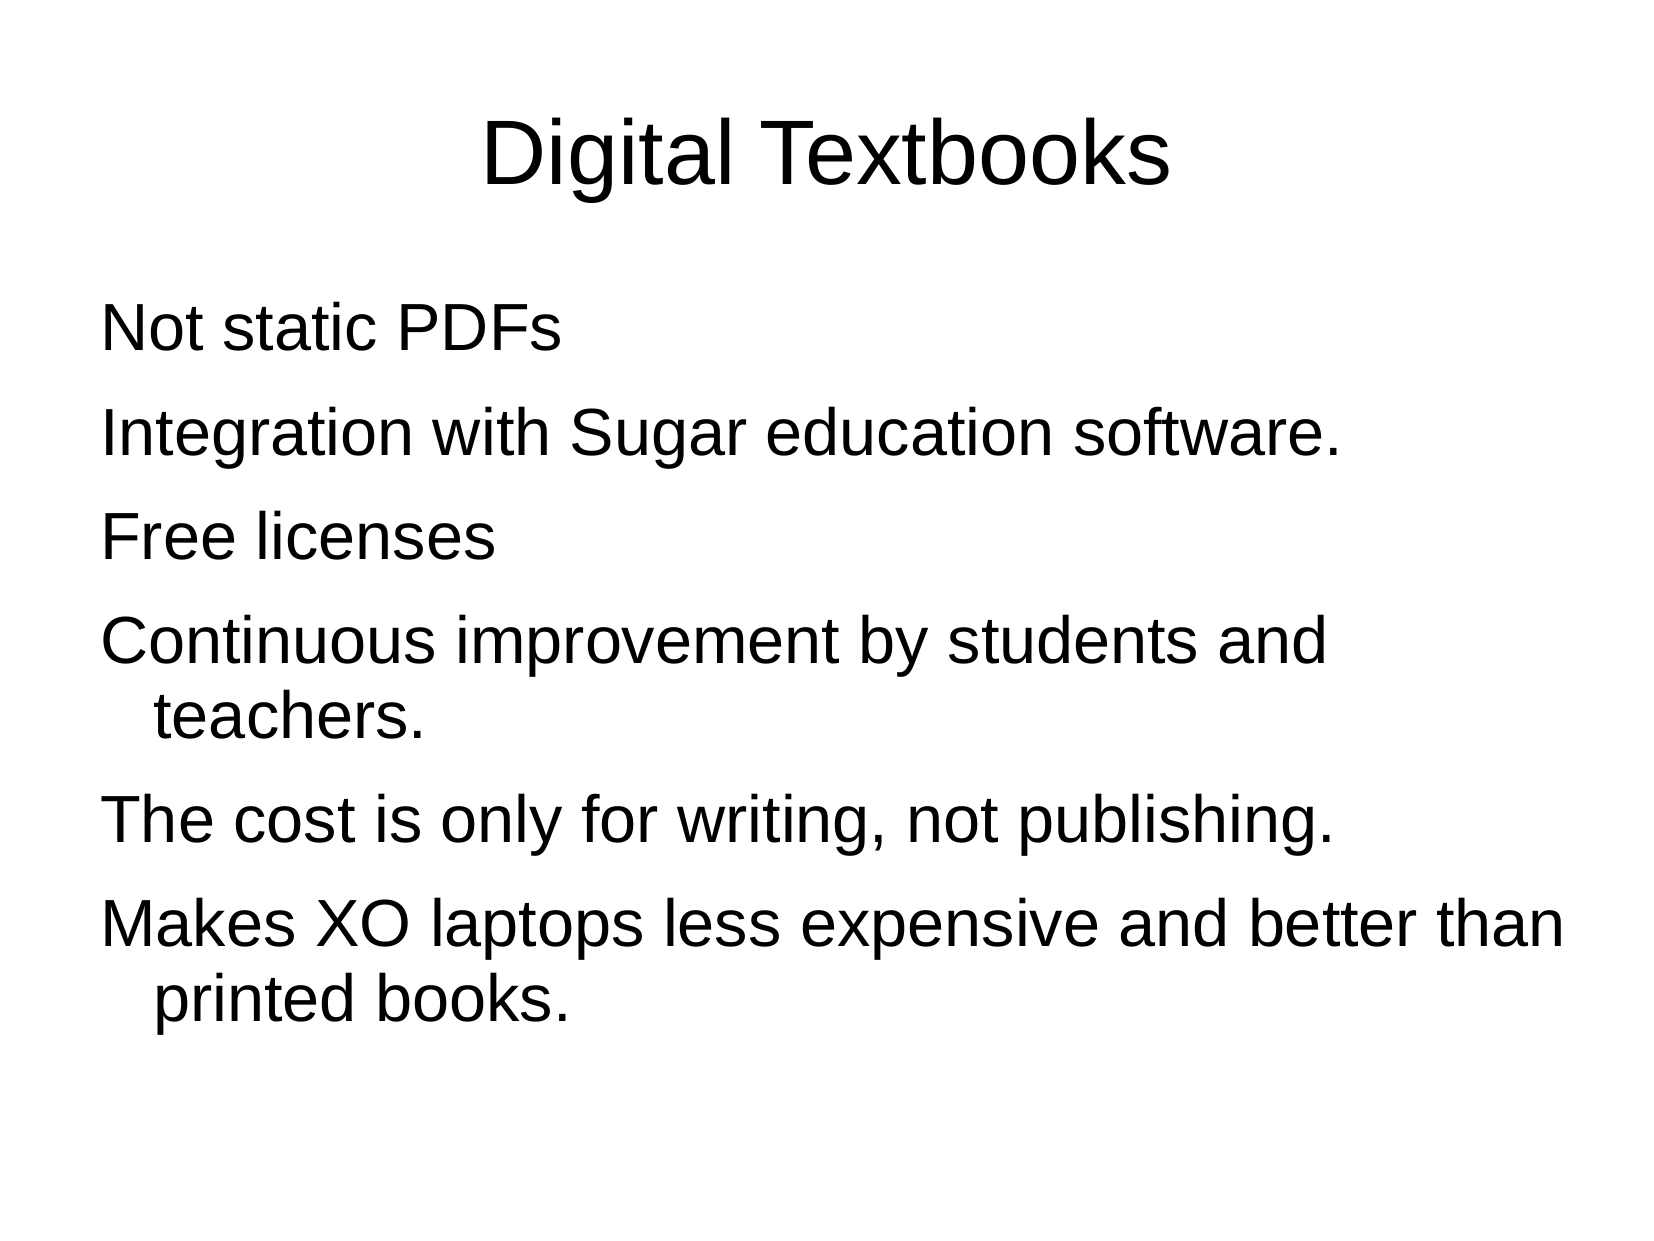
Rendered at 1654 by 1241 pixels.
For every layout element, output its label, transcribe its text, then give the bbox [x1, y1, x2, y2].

title Digital Textbooks [82, 56, 1571, 250]
list Not static PDFs Integration with Sugar education software. Free licenses Continuous improvement by students and teachers. The cost is only for writing, not publishing. Makes XO laptops less expensive and better than printed books. [82, 290, 1571, 1094]
